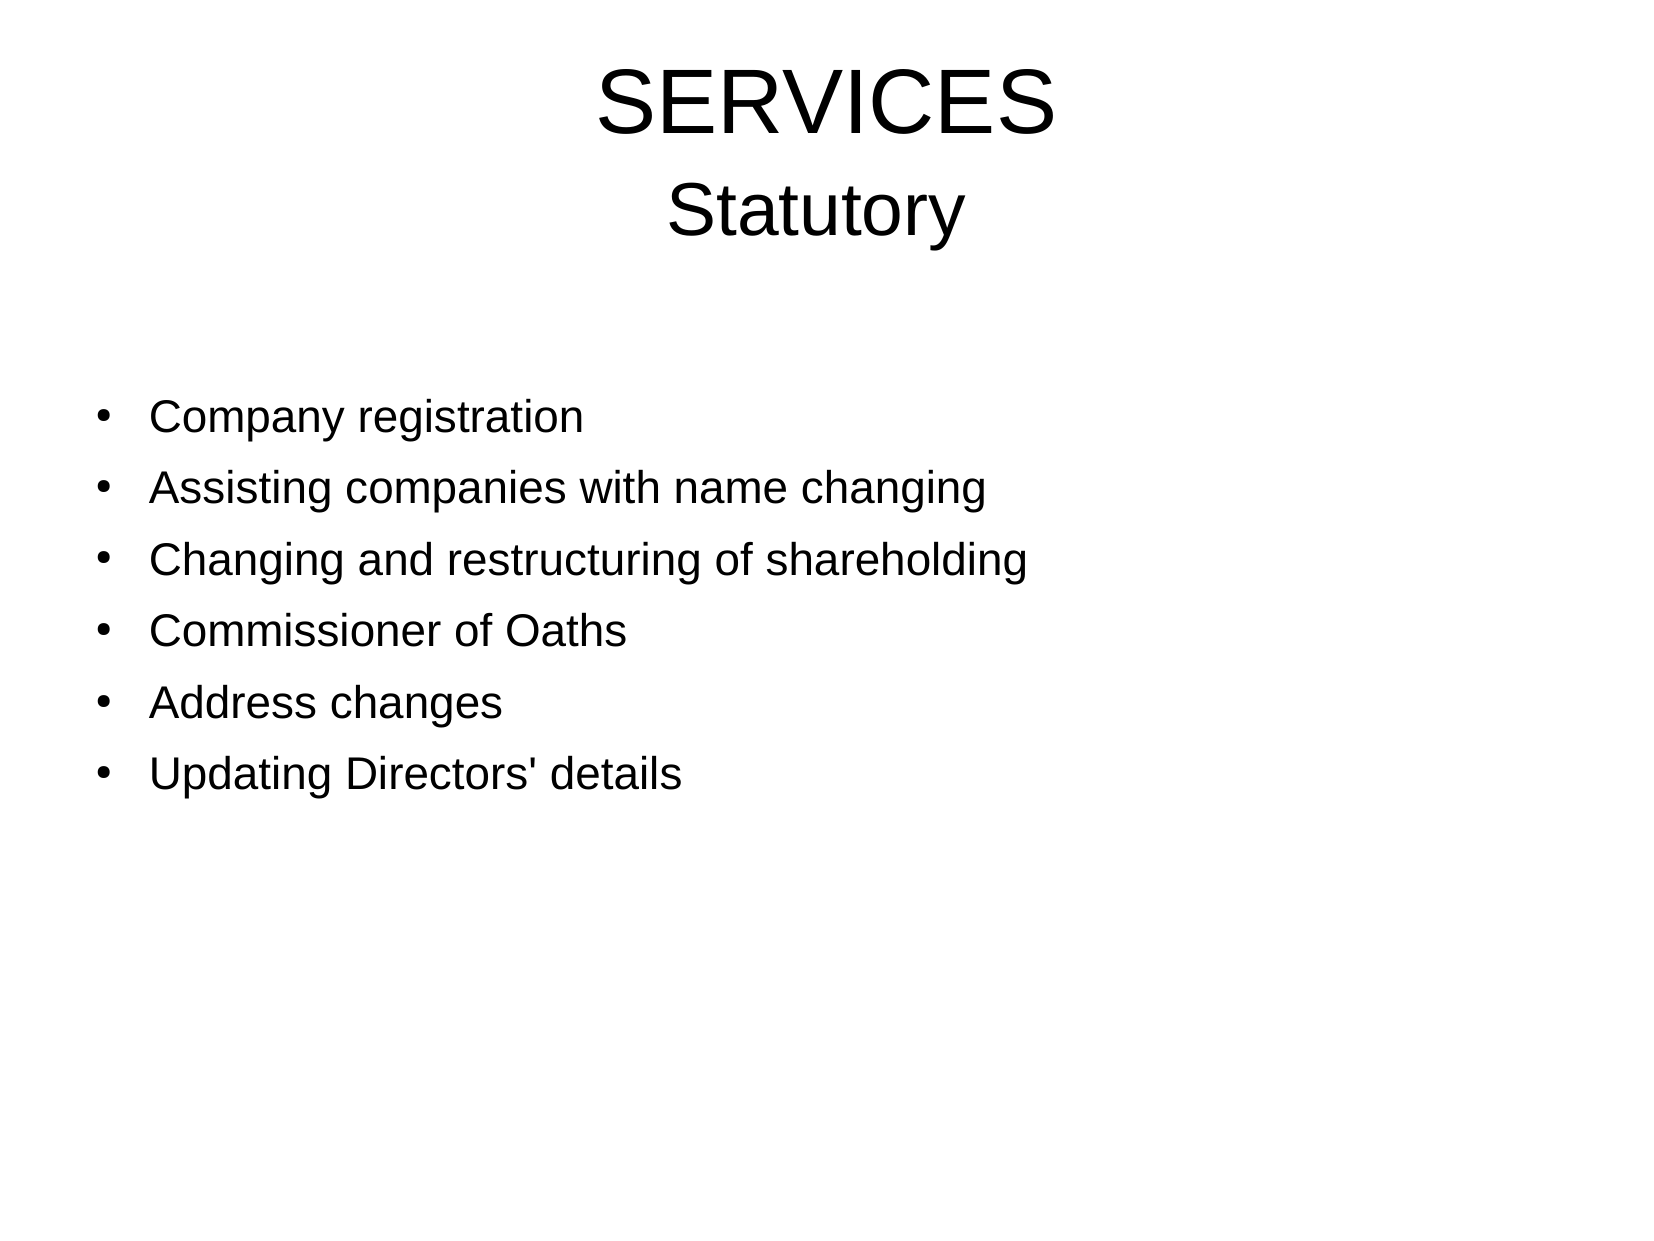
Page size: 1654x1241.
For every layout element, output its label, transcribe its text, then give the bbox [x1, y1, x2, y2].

list Company registration Assisting companies with name changing Changing and restructuring of shareholding Commissioner of Oaths Address changes Updating Directors' details [78, 390, 1567, 1110]
title SERVICES Statutory [82, 49, 1571, 257]
